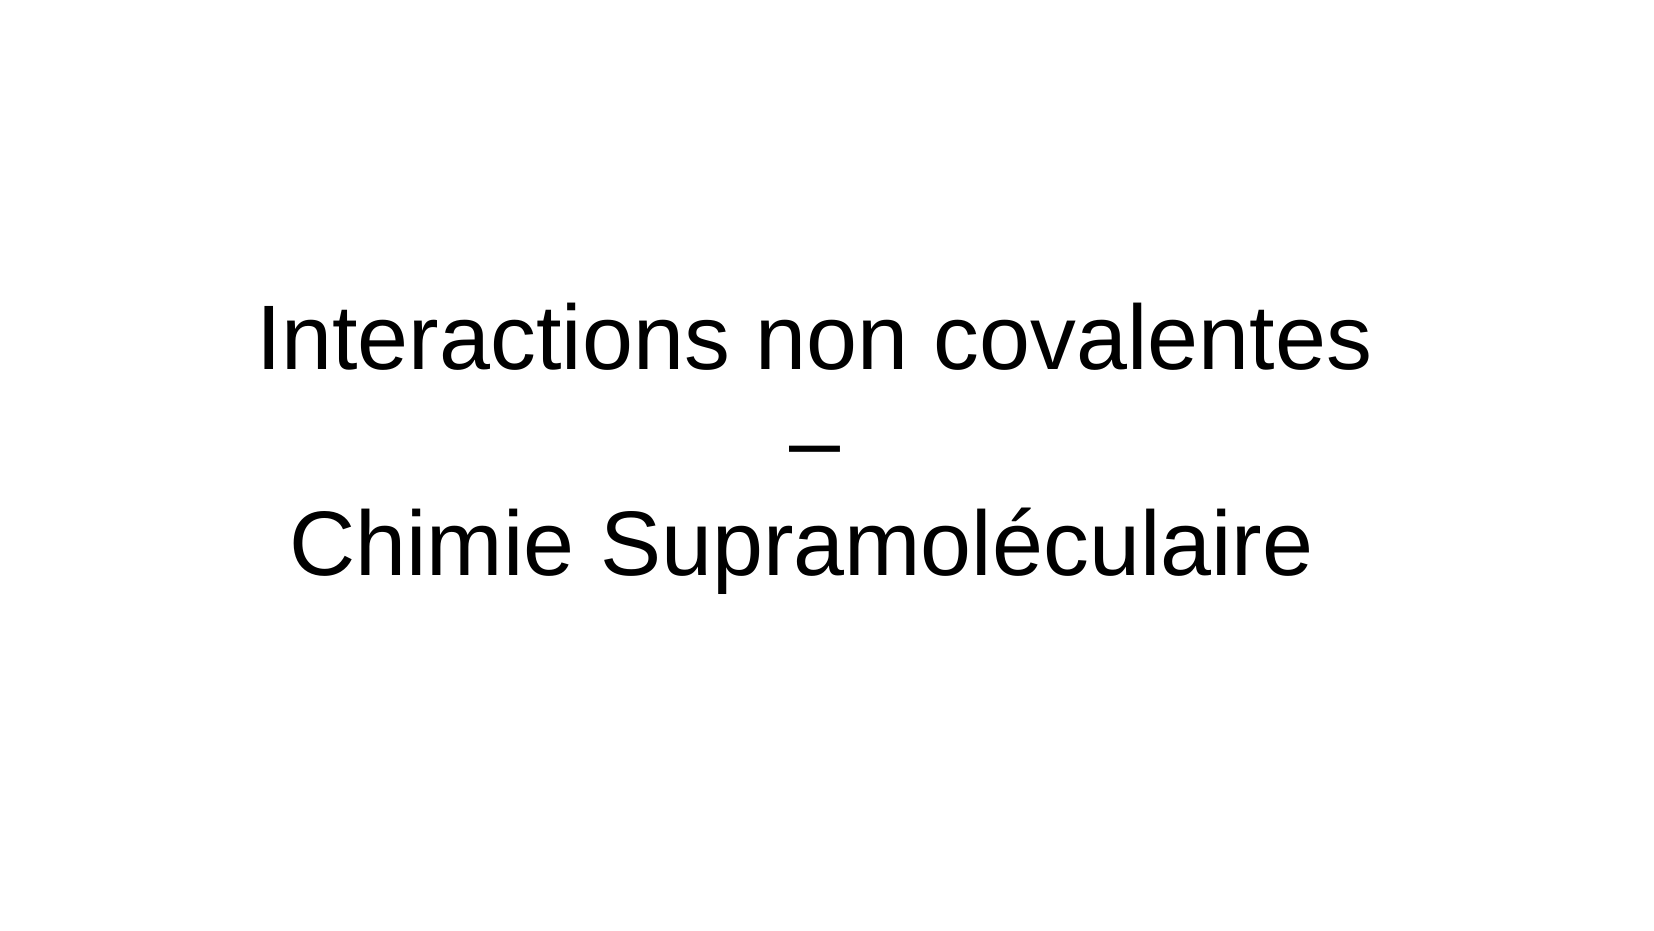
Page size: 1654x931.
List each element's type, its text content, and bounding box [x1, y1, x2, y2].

title Interactions non covalentes – Chimie Supramoléculaire [70, 286, 1559, 595]
